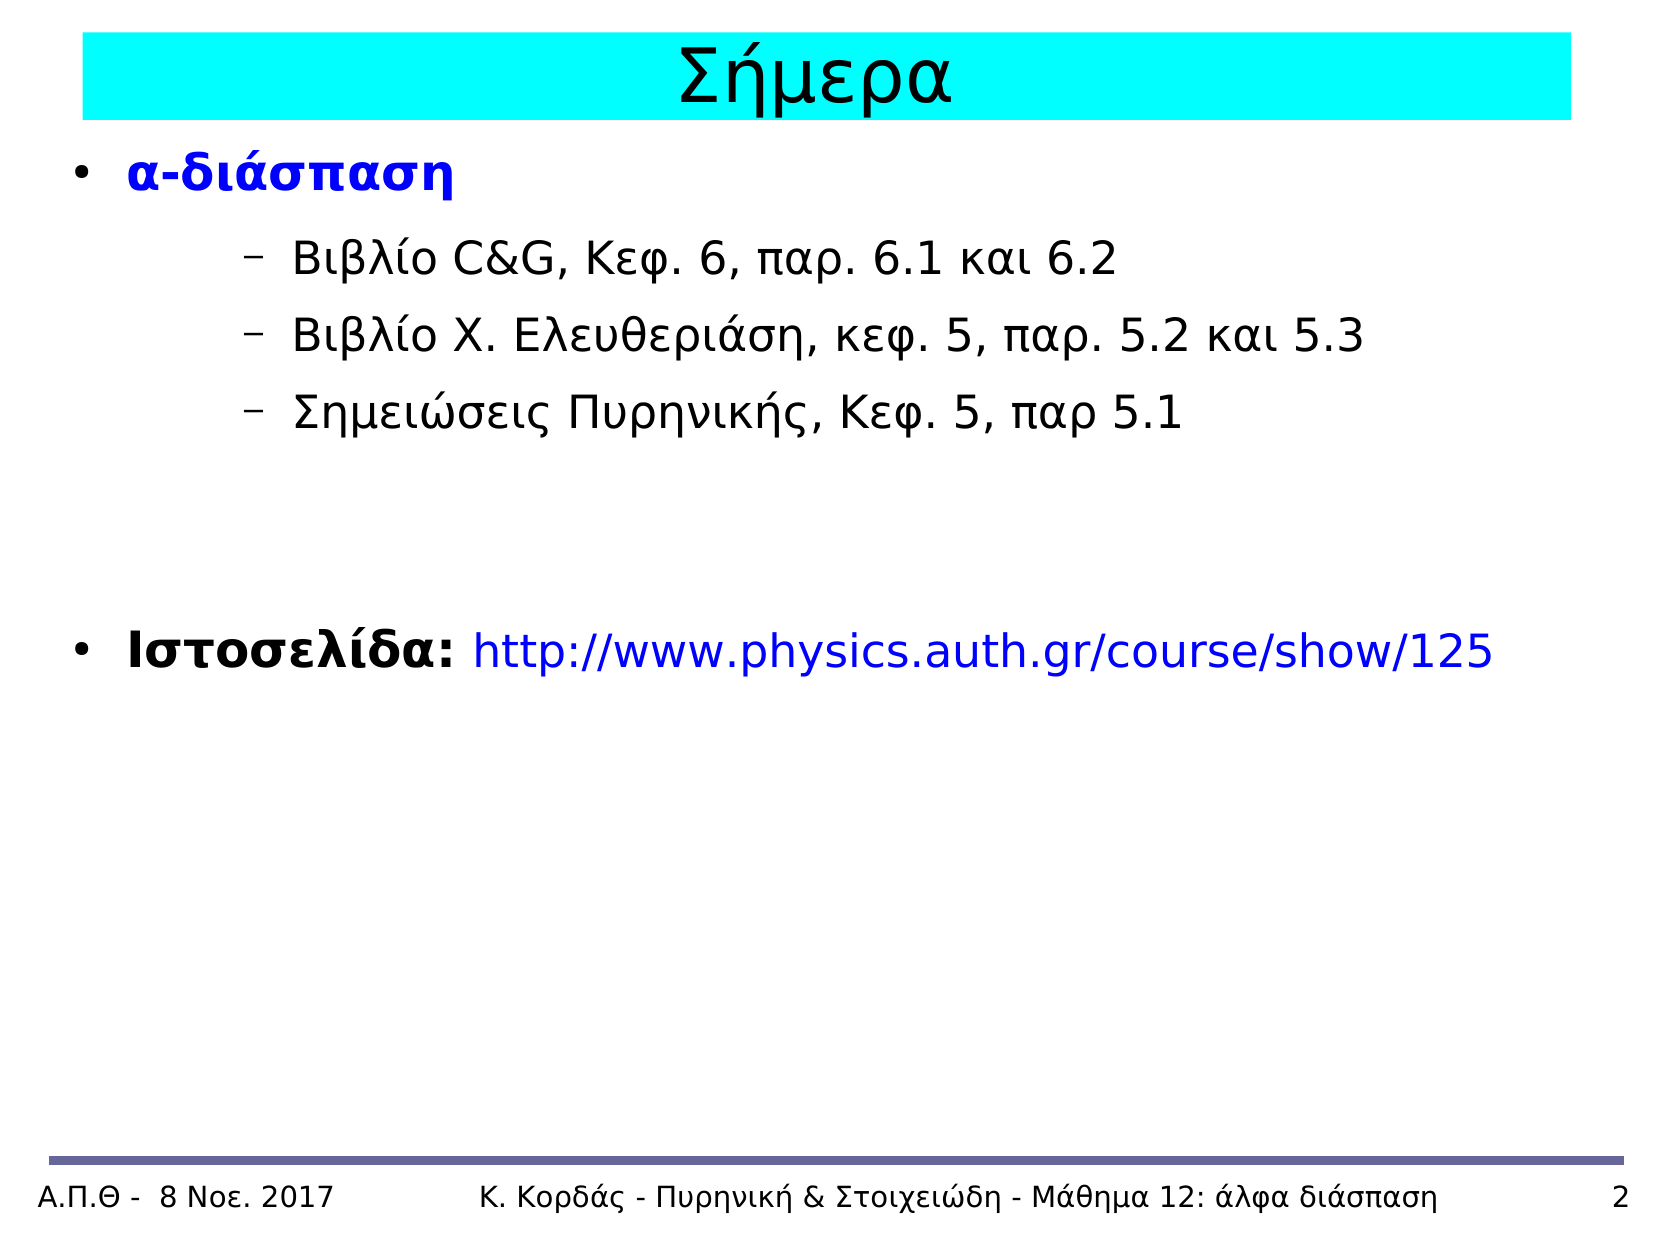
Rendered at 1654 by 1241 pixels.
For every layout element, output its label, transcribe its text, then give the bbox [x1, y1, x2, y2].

title Σήμερα [82, 32, 1571, 120]
list α-διάσπαση Βιβλίο C&G, Κεφ. 6, παρ. 6.1 και 6.2 Βιβλίο Χ. Ελευθεριάση, κεφ. 5, παρ. 5.2 και 5.3 Σημειώσεις Πυρηνικής, Κεφ. 5, παρ 5.1 Ιστοσελίδα: http://www.physics.auth.gr/course/show/125 [55, 144, 1631, 1106]
